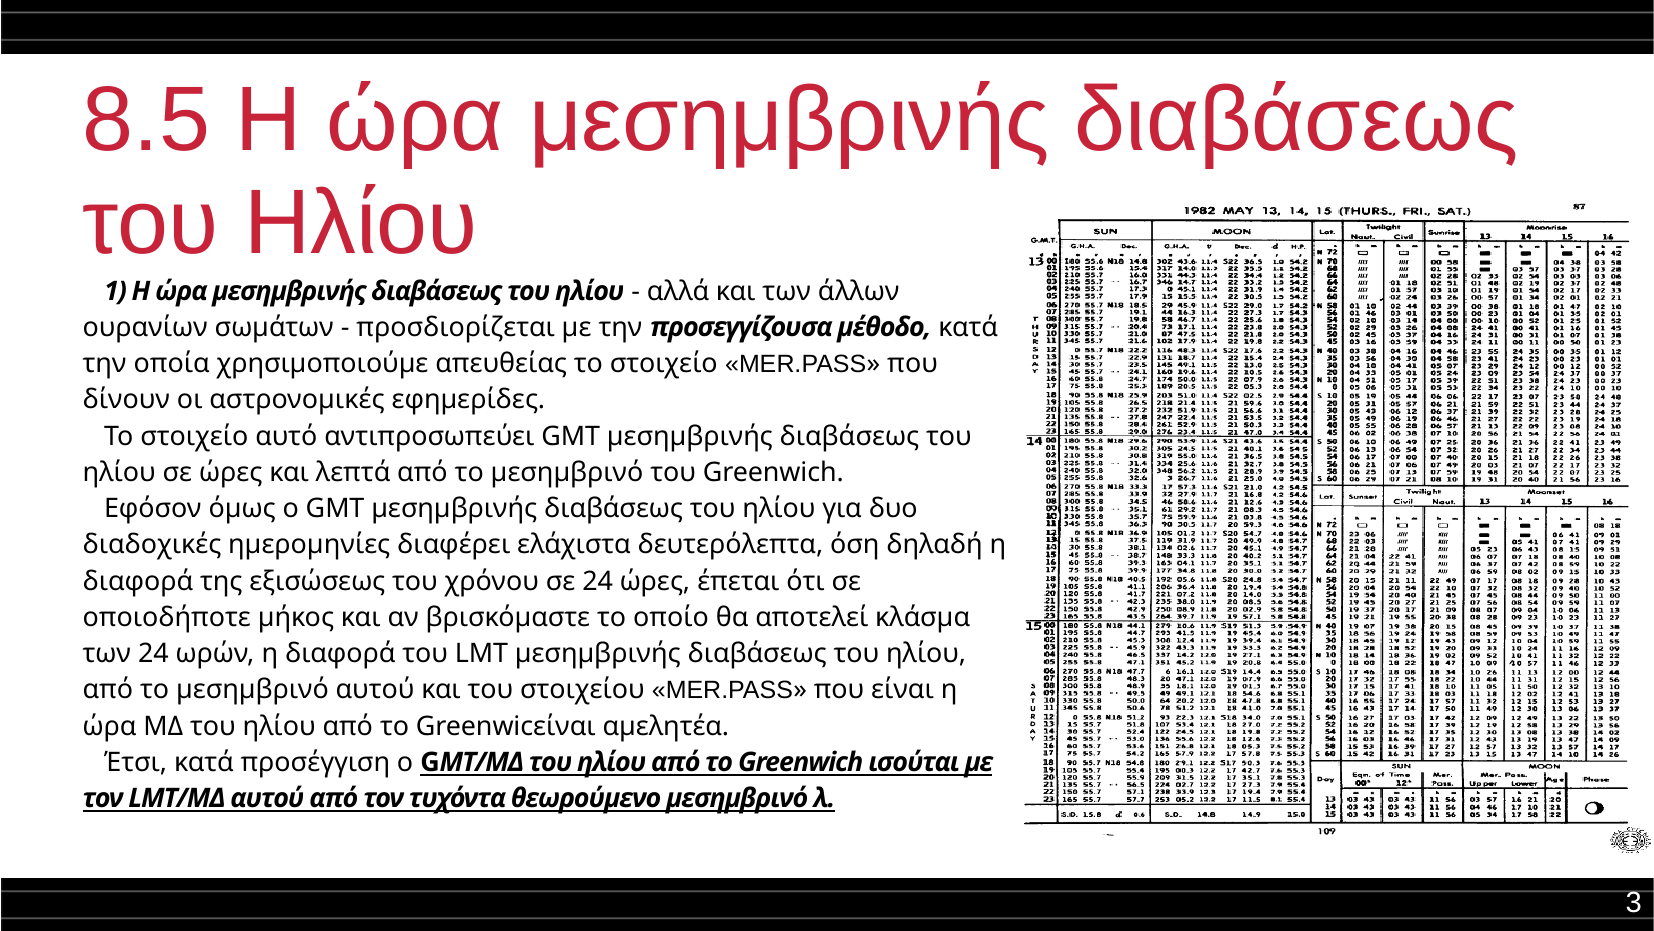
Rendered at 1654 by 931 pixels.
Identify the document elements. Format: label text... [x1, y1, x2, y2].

picture [1012, 187, 1651, 854]
picture [1, 0, 1654, 54]
title 8.5 H ώρα μεσημβρινής διαβάσεως του Ηλίου [82, 67, 1571, 271]
list 1) Η ώρα μεσημβρινής διαβάσεως του ηλίου - αλλά και των άλλων ουρανίων σωμάτων - προσδιορίζεται με την προσεγγίζουσα μέθοδο, κατά την οποία χρησιμοποιούμε απευθείας το στοιχείο «Μer.pass» που δίνουν οι αστρονομι­κές εφημερίδες. Το στοιχείο αυτό αντιπροσωπεύει GΜΤ μεσημβρινής διαβά­σεως του ηλίου σε ώρες και λεπτά από το μεσημβρινό του Greenwich. Εφόσον όμως ο GΜΤ μεσημβρινής διαβάσεως του ηλίου για δυο διαδοχικές ημερομη­νίες διαφέρει ελάχιστα δευτερόλεπτα, όση δηλαδή η διαφορά της εξισώσεως του χρόνου σε 24 ώρες, έπεται ότι σε οποιοδήποτε μήκος και αν βρισκόμαστε το οποίο θα αποτελεί κλάσμα των 24 ωρών, η διαφορά του LΜΤ μεσημβρινής διαβάσεως του ηλίου, από το μεσημβρινό αυτού και του στοιχείου «mer.pass» που είναι η ώρα ΜΔ του ηλίου από το Greenwicείναι αμελητέα. Έτσι, κατά προσέγγιση ο GΜΤ/ΜΔ του ηλίου από το Greenwich ισούται με τον LΜΤ/ΜΔ αυτού από τον τυχόντα θεωρούμενο μεσημβρινό λ. [82, 271, 1012, 826]
picture [1, 878, 1654, 931]
